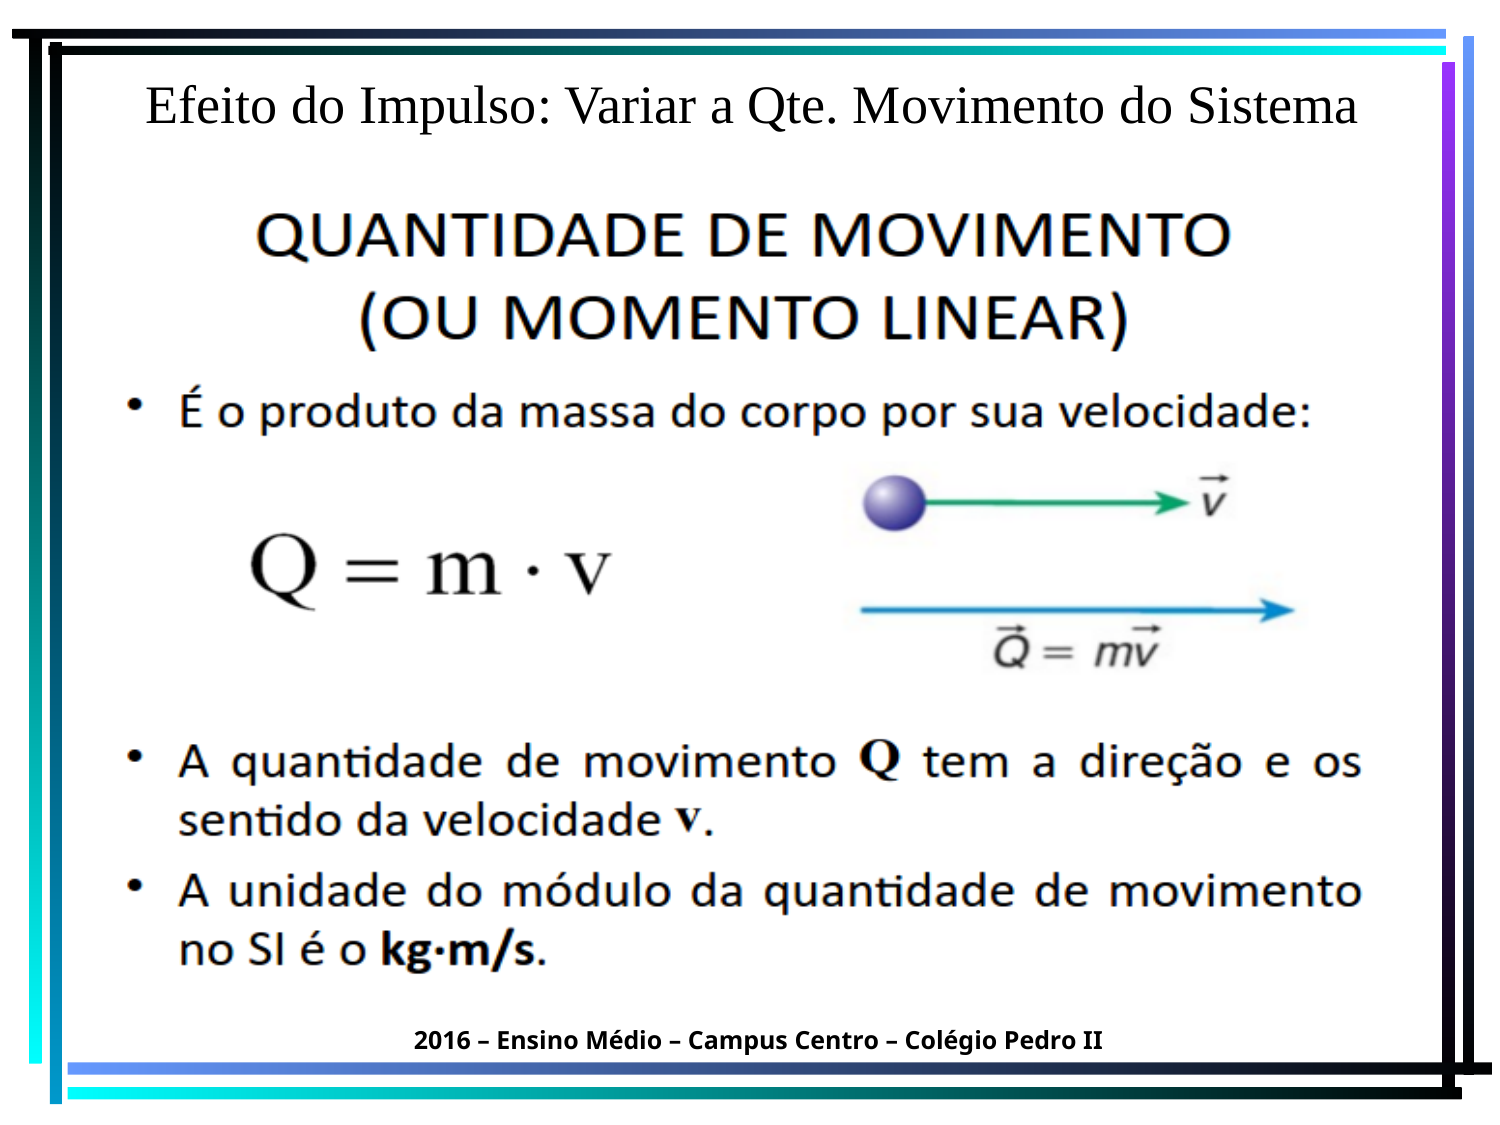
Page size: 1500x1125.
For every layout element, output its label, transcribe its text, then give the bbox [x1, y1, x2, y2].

picture [0, 0, 1500, 1125]
title Efeito do Impulso: Variar a Qte. Movimento do Sistema [88, 63, 1418, 154]
text_box 2016 – Ensino Médio – Campus Centro – Colégio Pedro II [399, 1018, 1119, 1064]
